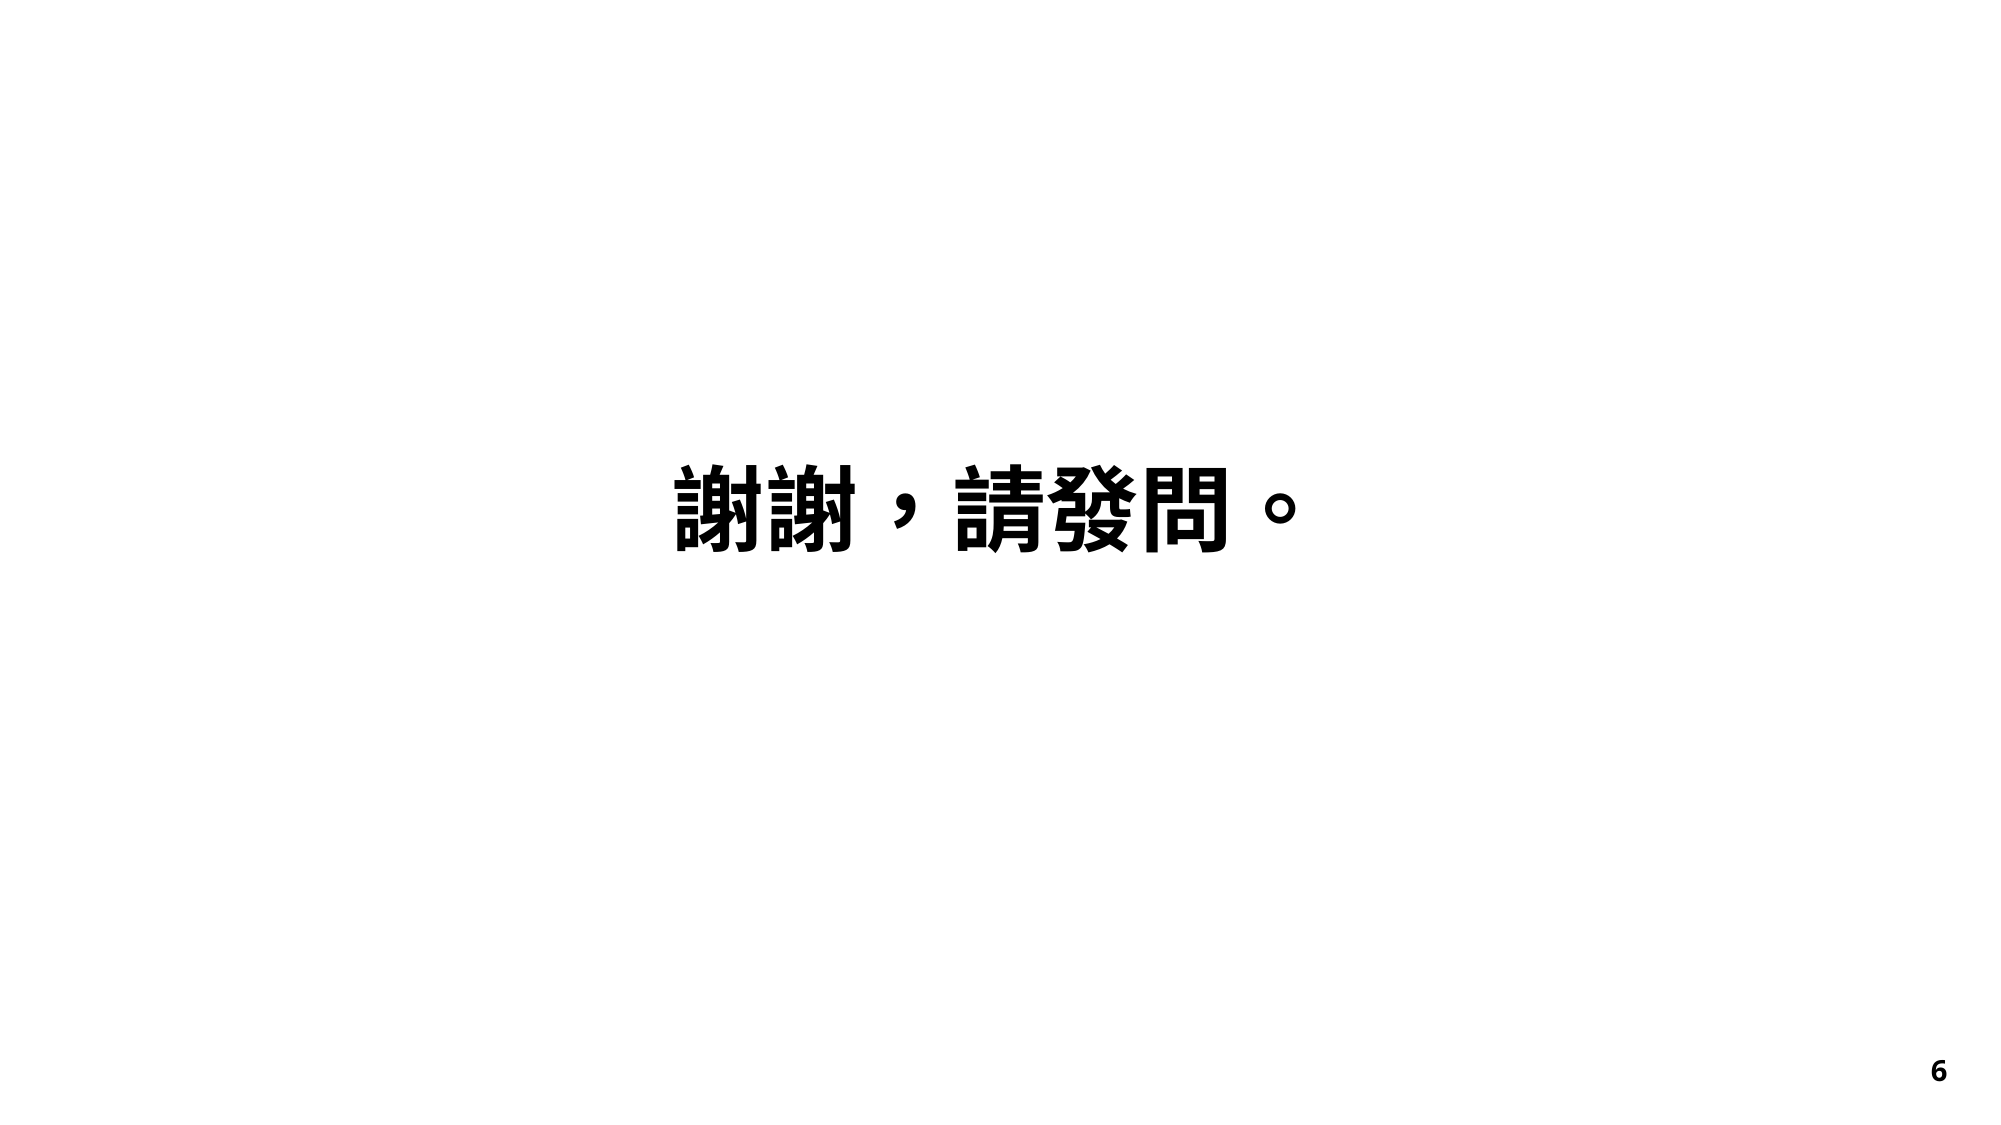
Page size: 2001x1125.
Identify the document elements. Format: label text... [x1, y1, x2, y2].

slide_number <編號> [1512, 1042, 1963, 1103]
title 謝謝，請發問。 [136, 280, 1862, 749]
